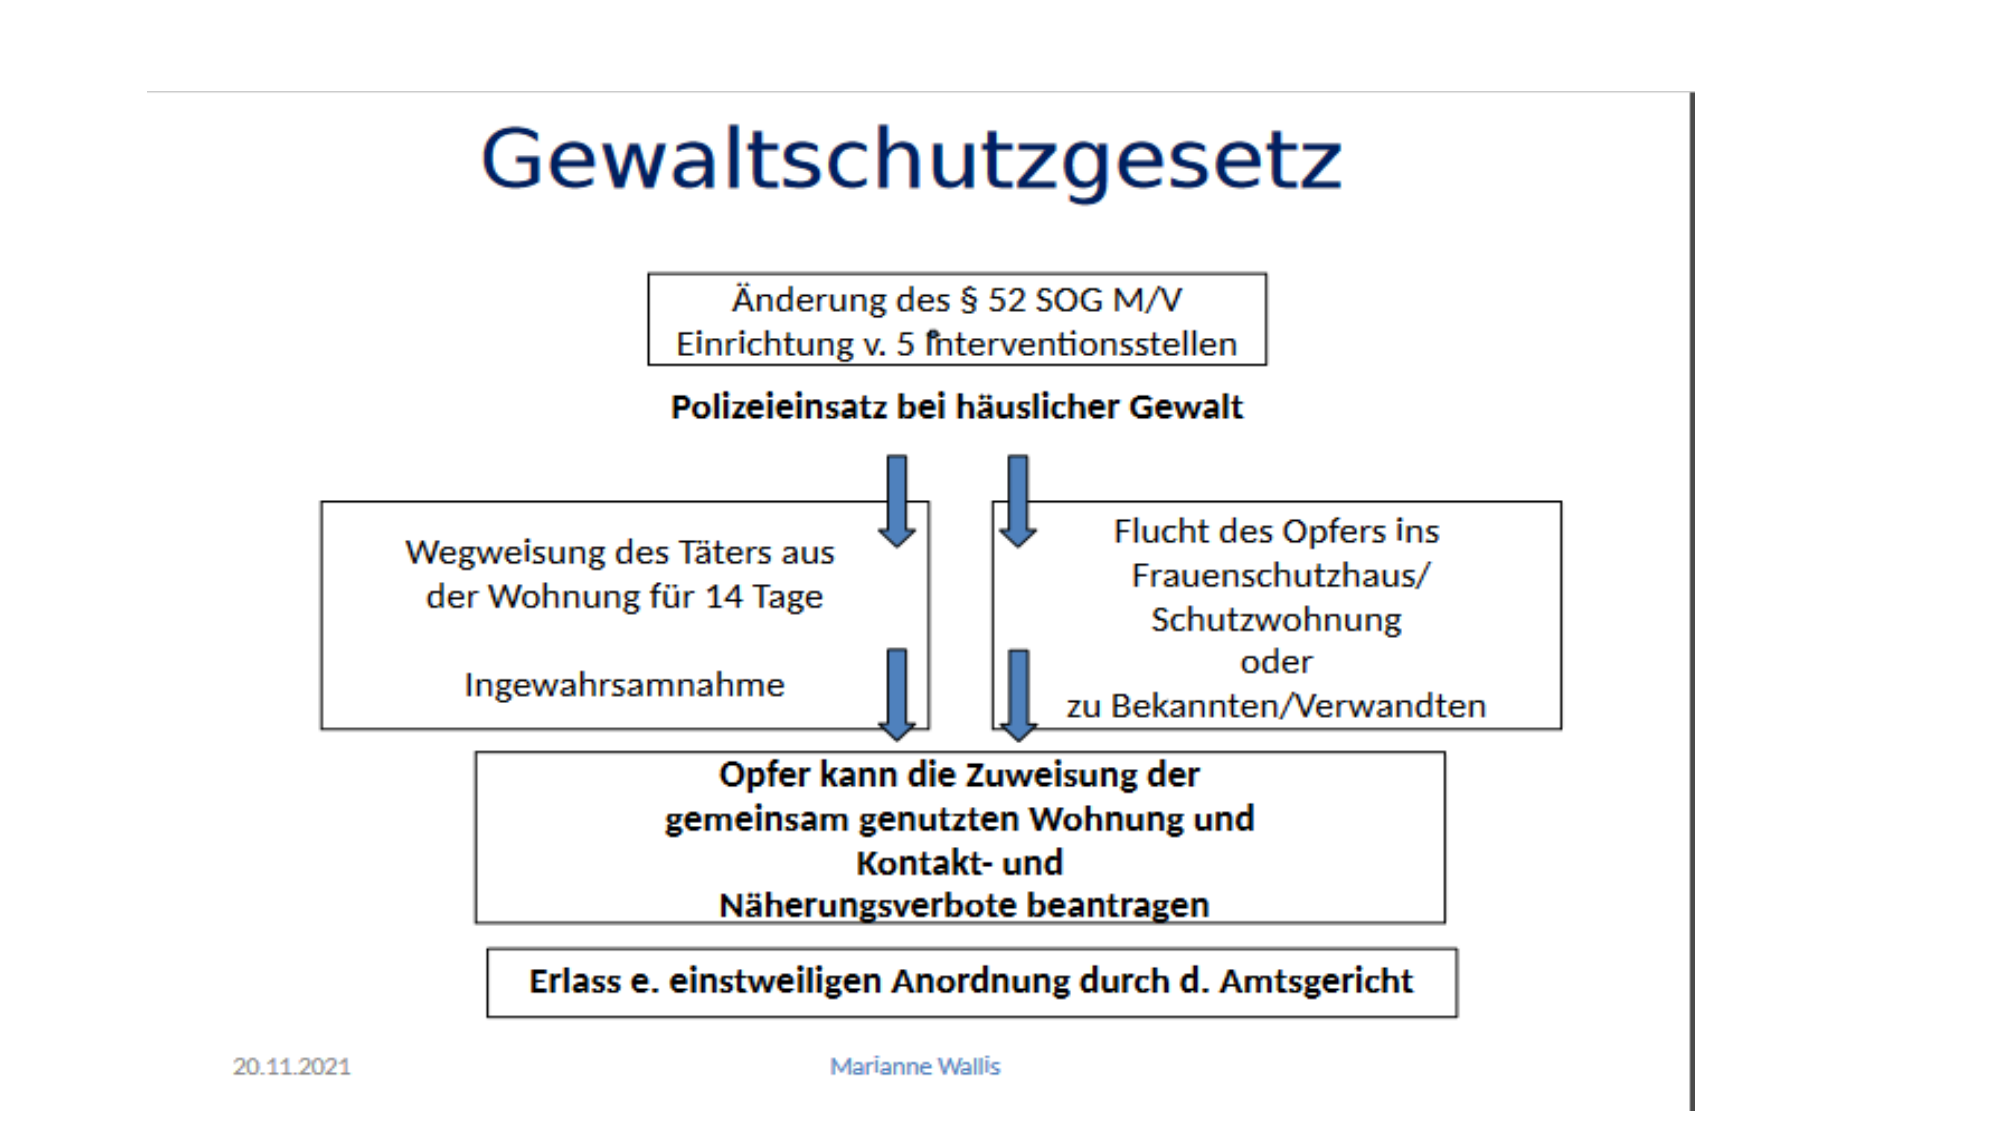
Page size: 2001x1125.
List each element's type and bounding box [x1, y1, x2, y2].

picture [147, 91, 1695, 1111]
